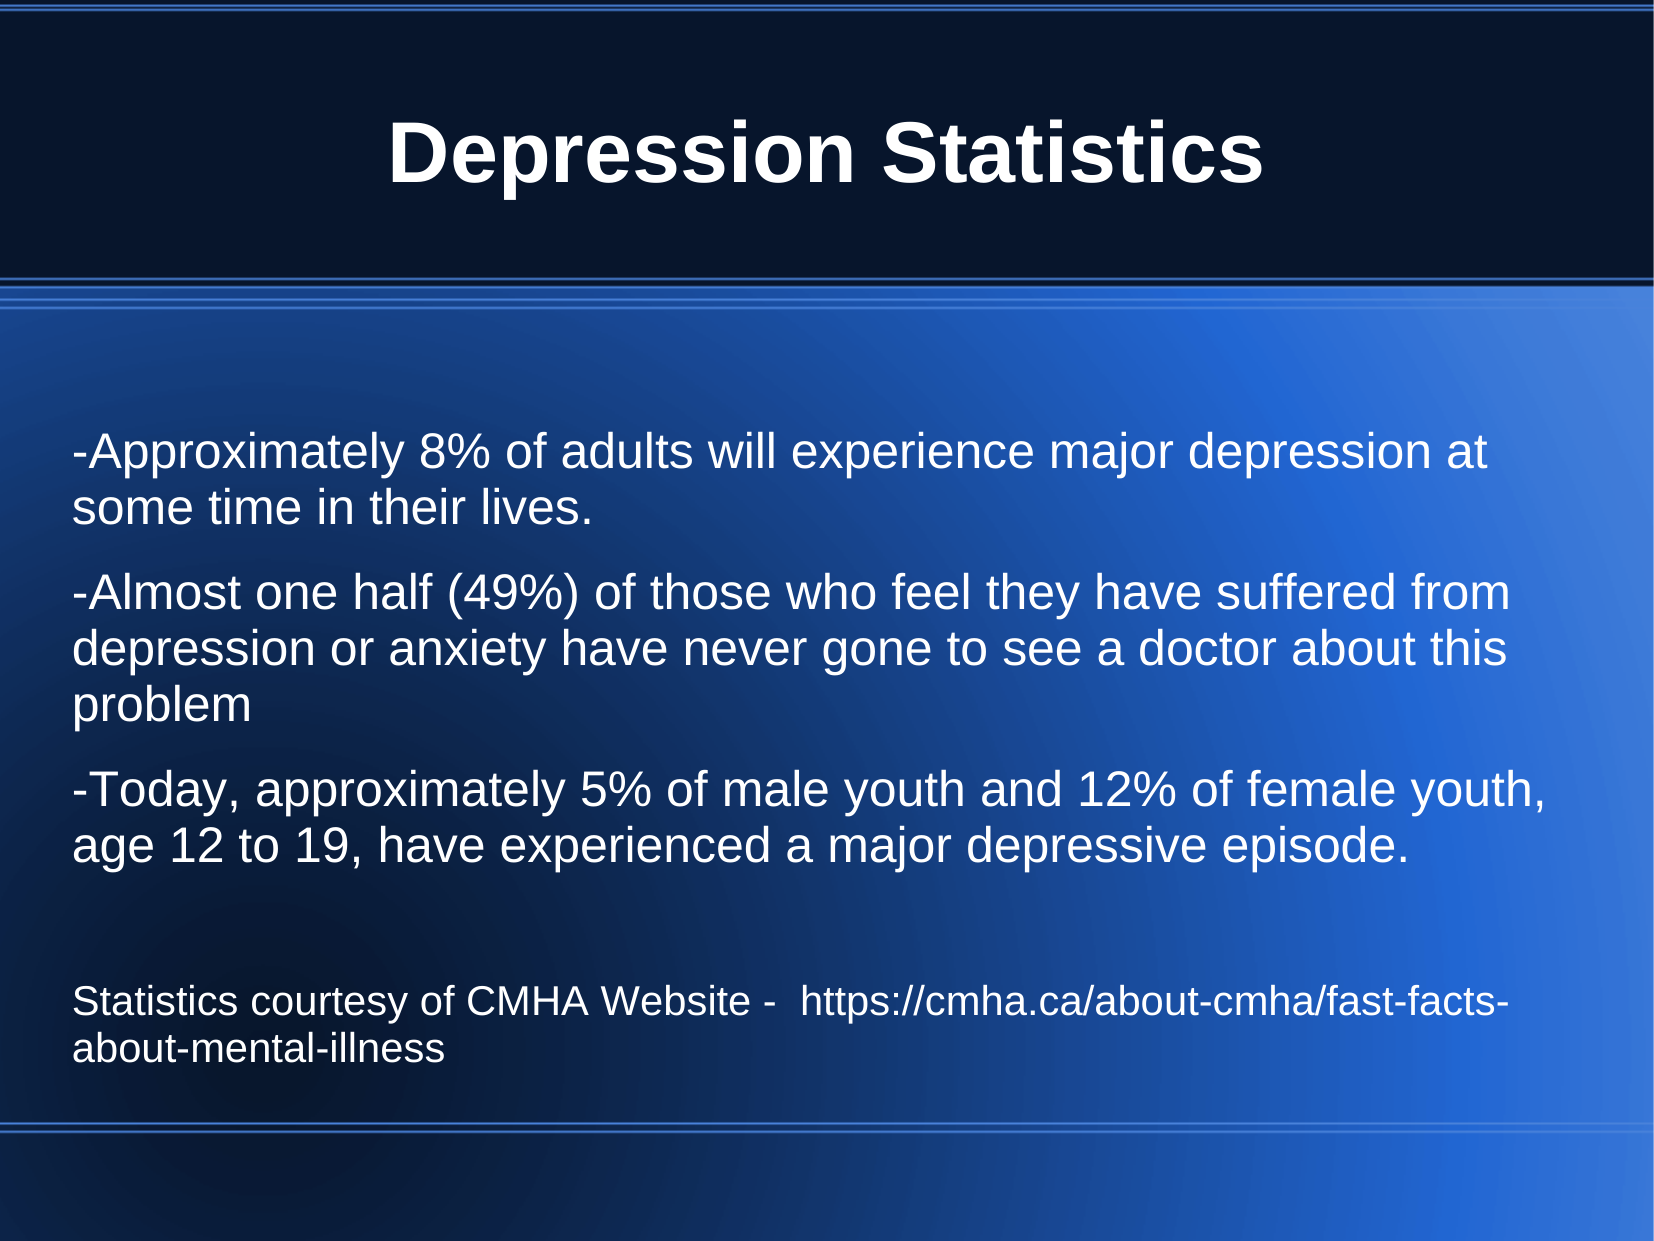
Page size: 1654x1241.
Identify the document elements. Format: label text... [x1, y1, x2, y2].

title Depression Statistics [82, 49, 1571, 257]
list -Approximately 8% of adults will experience major depression at some time in their lives. -Almost one half (49%) of those who feel they have suffered from depression or anxiety have never gone to see a doctor about this problem -Today, approximately 5% of male youth and 12% of female youth, age 12 to 19, have experienced a major depressive episode. Statistics courtesy of CMHA Website - https://cmha.ca/about-cmha/fast-facts-about-mental-illness [71, 337, 1561, 1072]
picture [0, 0, 1654, 1241]
